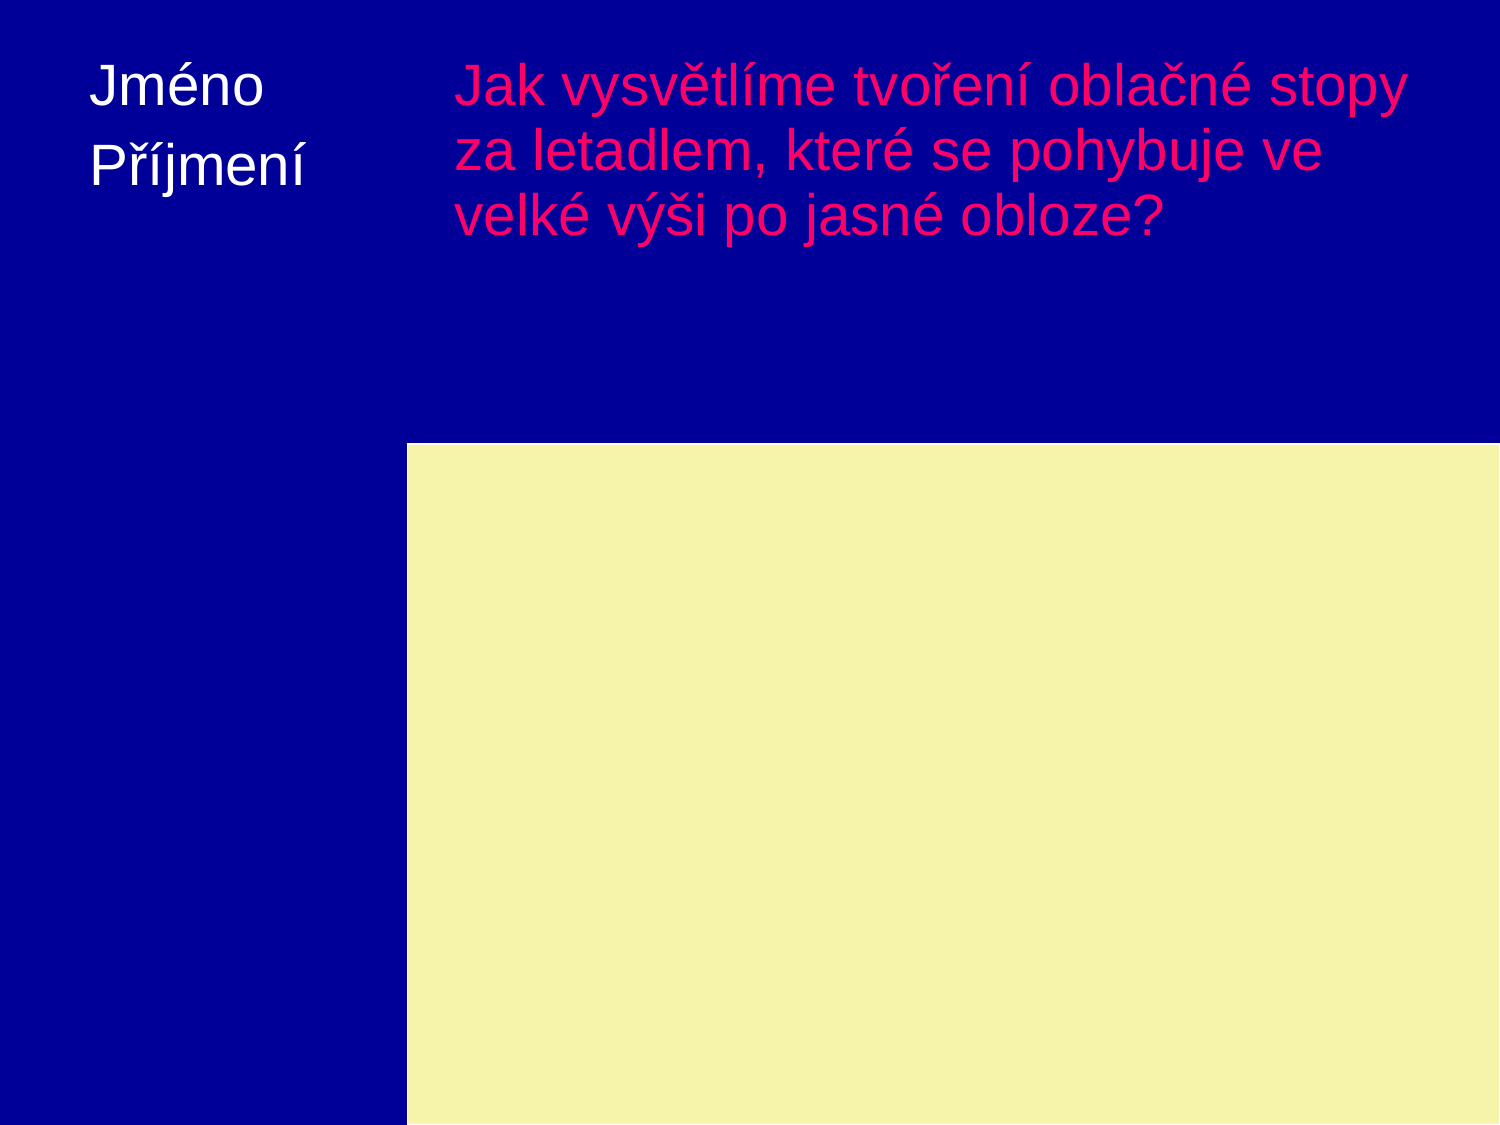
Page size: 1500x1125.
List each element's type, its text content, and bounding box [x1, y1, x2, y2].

text_box Jméno Příjmení [75, 45, 440, 525]
text_box Jak vysvětlíme tvoření oblačné stopy za letadlem, které se pohybuje ve velké výši po jasné obloze? [440, 45, 1459, 444]
text_box [407, 444, 1500, 1125]
